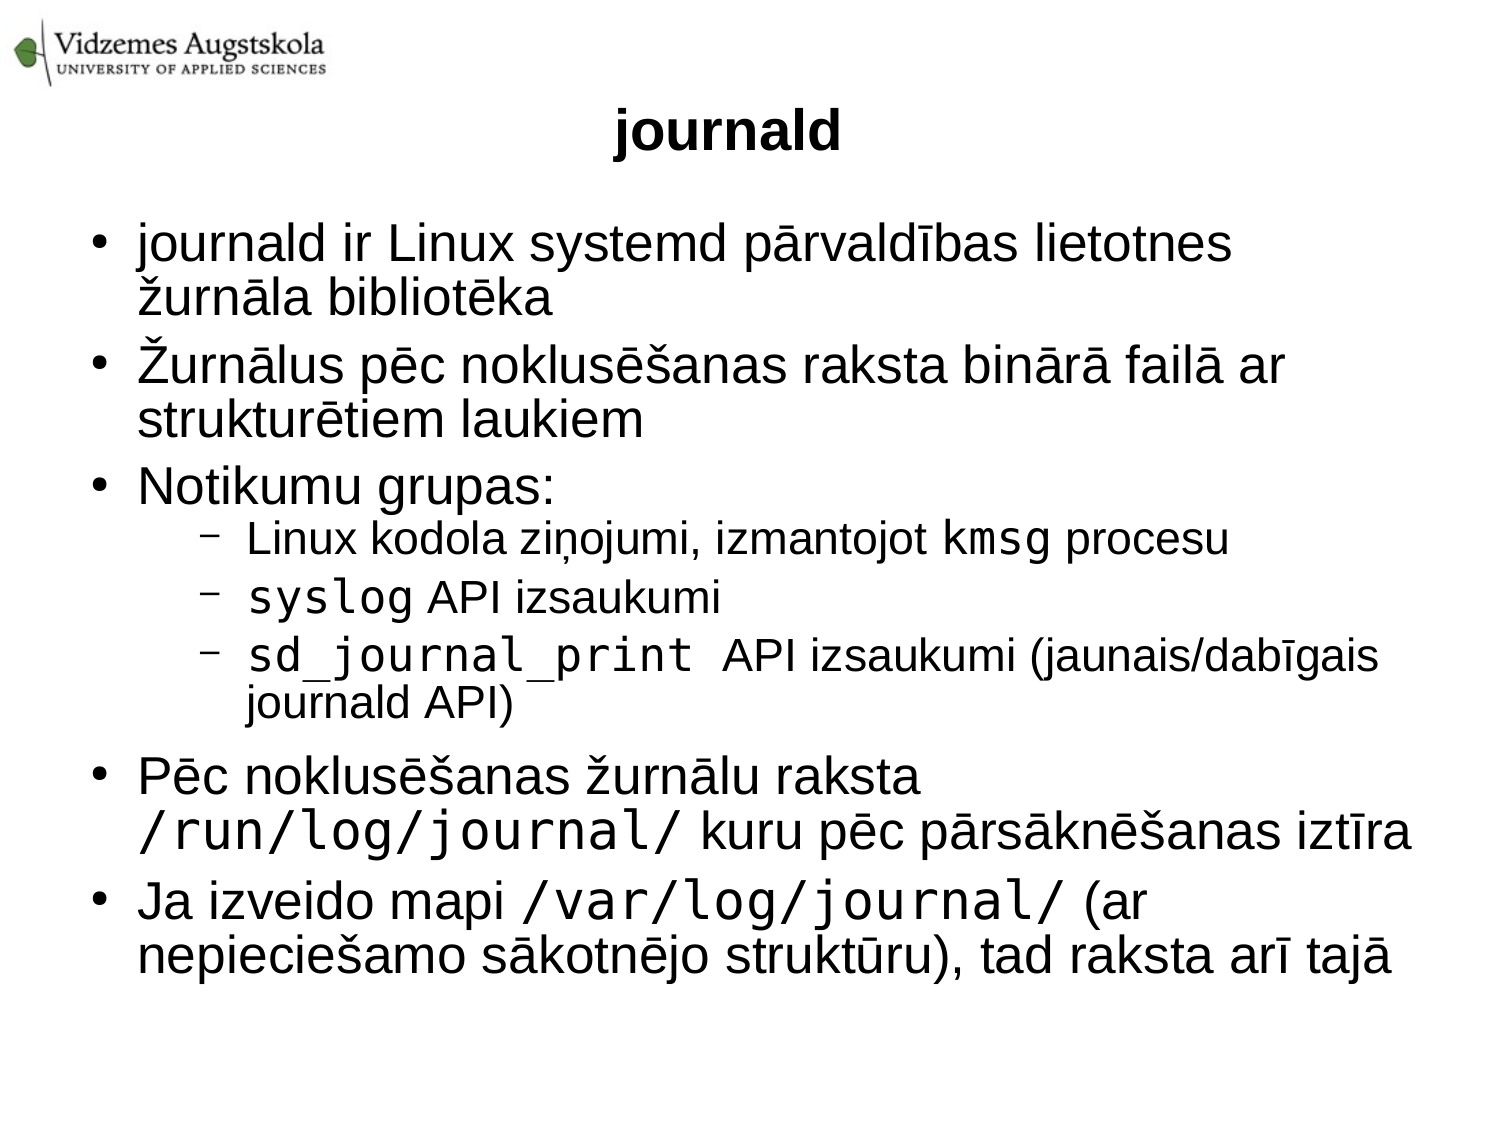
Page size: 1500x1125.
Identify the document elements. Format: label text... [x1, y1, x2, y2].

picture [5, 2, 334, 102]
list journald ir Linux systemd pārvaldības lietotnes žurnāla bibliotēka Žurnālus pēc noklusēšanas raksta binārā failā ar strukturētiem laukiem Notikumu grupas: Linux kodola ziņojumi, izmantojot kmsg procesu syslog API izsaukumi sd_journal_print API izsaukumi (jaunais/dabīgais journald API) Pēc noklusēšanas žurnālu raksta /run/log/journal/ kuru pēc pārsāknēšanas iztīra Ja izveido mapi /var/log/journal/ (ar nepieciešamo sākotnējo struktūru), tad raksta arī tajā [74, 214, 1424, 1004]
title journald [85, 87, 1372, 177]
